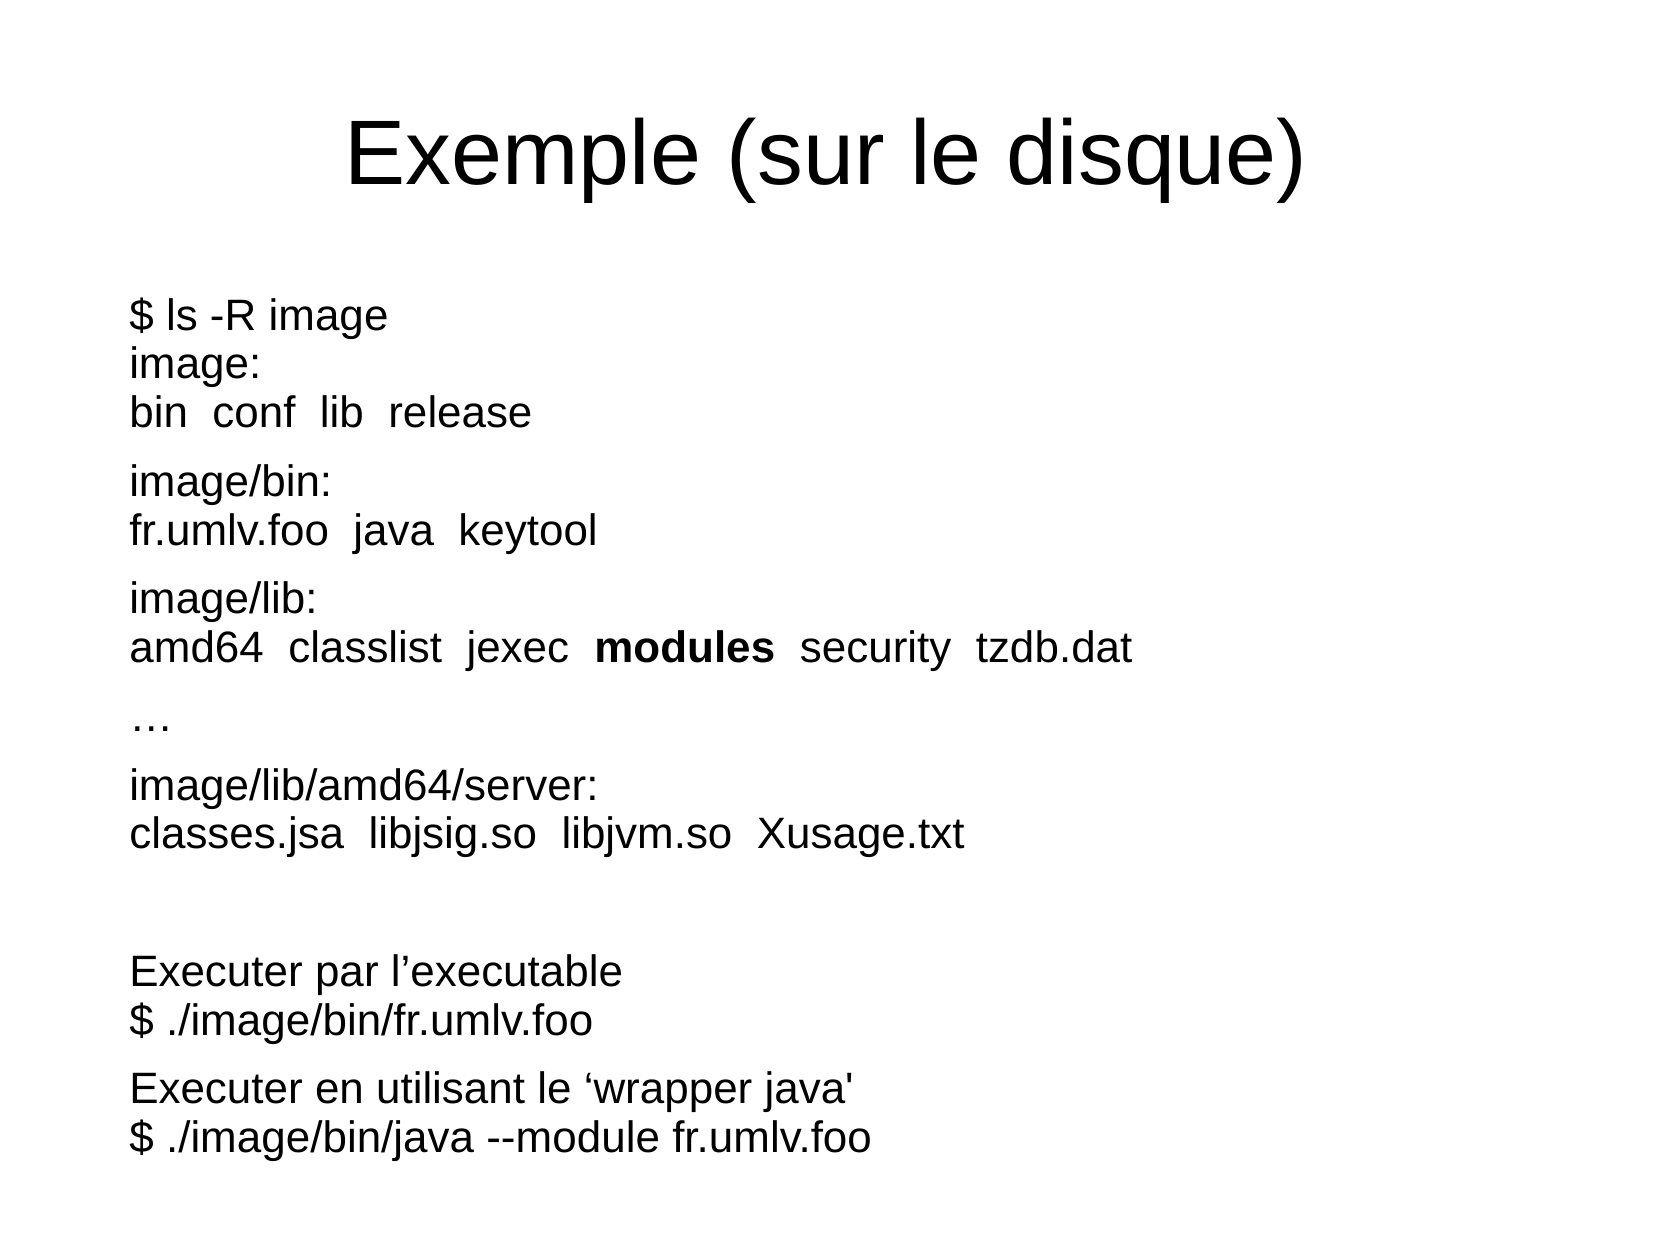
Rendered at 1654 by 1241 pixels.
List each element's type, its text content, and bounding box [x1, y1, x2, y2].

list $ ls -R image image: bin conf lib release image/bin: fr.umlv.foo java keytool image/lib: amd64 classlist jexec modules security tzdb.dat … image/lib/amd64/server: classes.jsa libjsig.so libjvm.so Xusage.txt Executer par l’executable $ ./image/bin/fr.umlv.foo Executer en utilisant le ‘wrapper java' $ ./image/bin/java --module fr.umlv.foo [82, 290, 1571, 1171]
title Exemple (sur le disque) [82, 49, 1571, 257]
